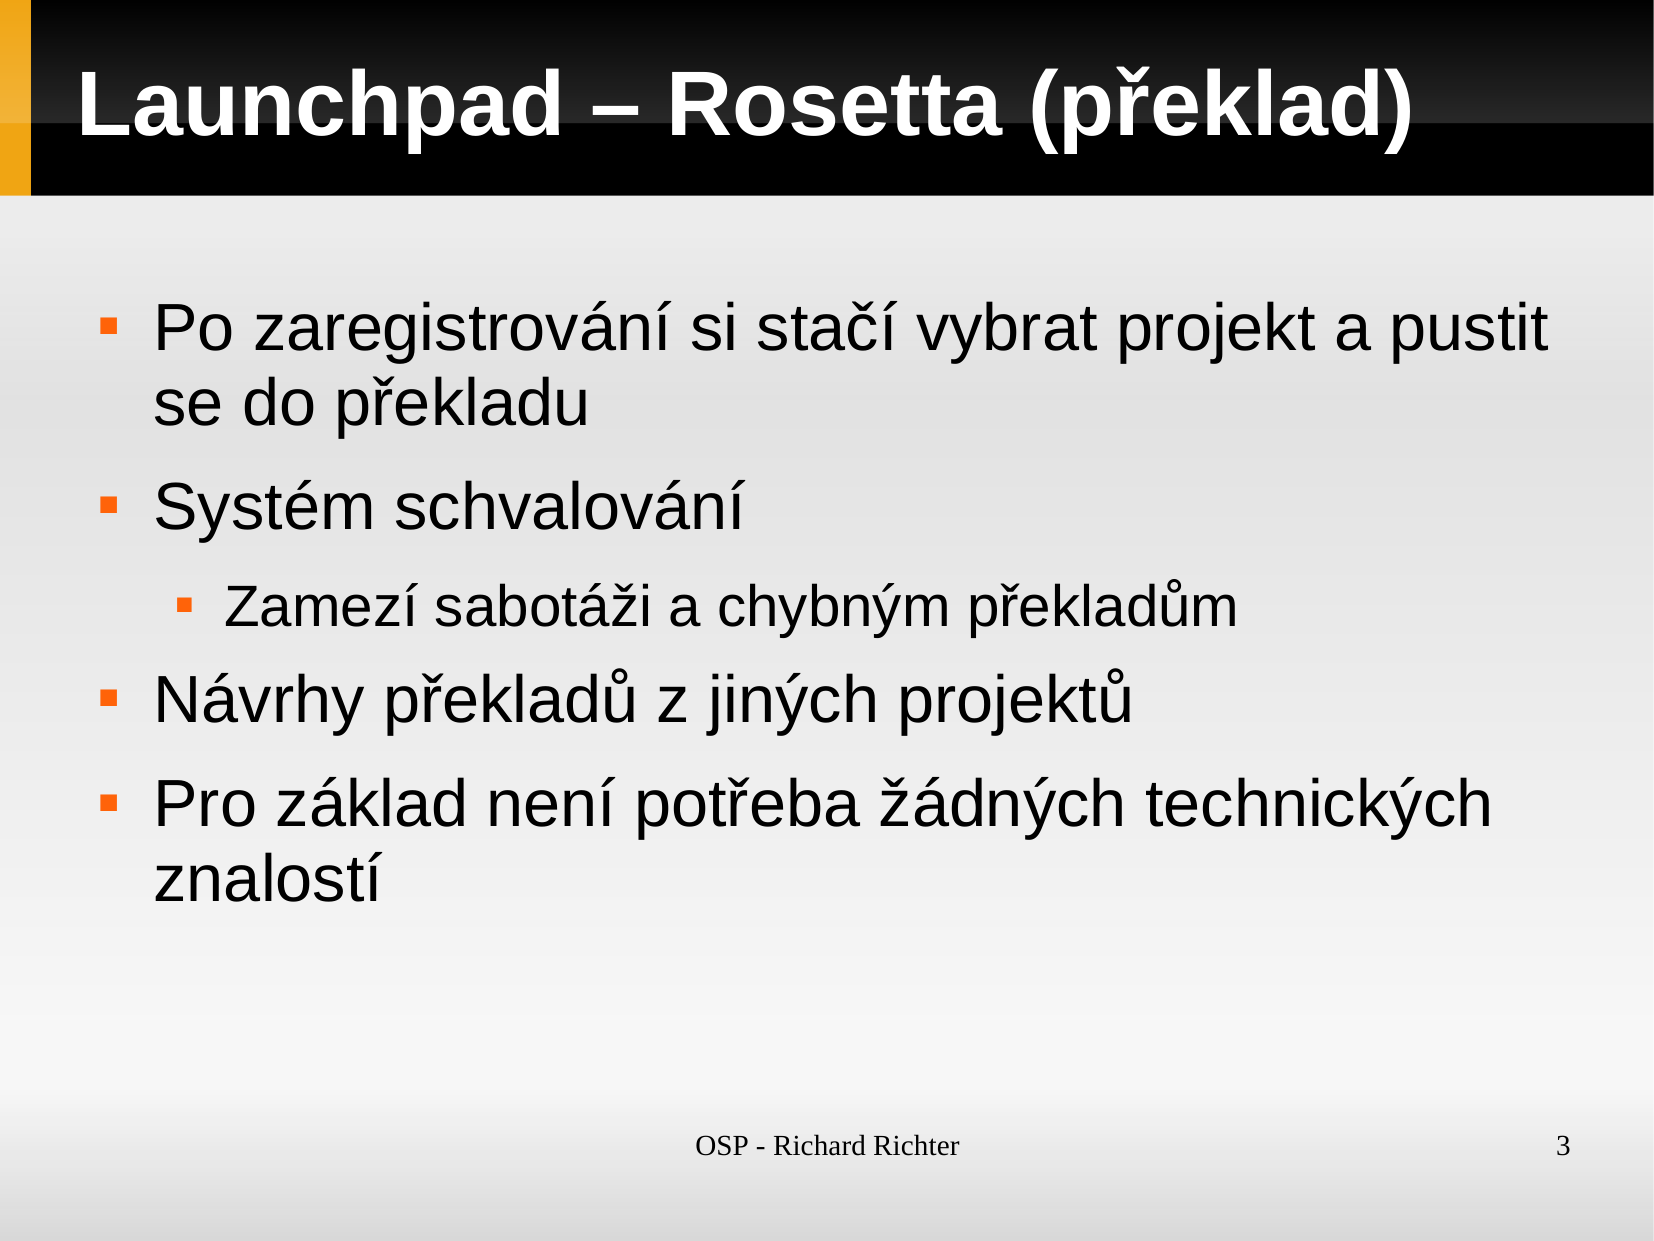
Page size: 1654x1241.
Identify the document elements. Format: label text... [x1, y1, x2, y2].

picture [0, 0, 1654, 1241]
title Launchpad – Rosetta (překlad) [76, 7, 1565, 200]
list Po zaregistrování si stačí vybrat projekt a pustit se do překladu Systém schvalování Zamezí sabotáži a chybným překladům Návrhy překladů z jiných projektů Pro základ není potřeba žádných technických znalostí [82, 290, 1571, 1094]
